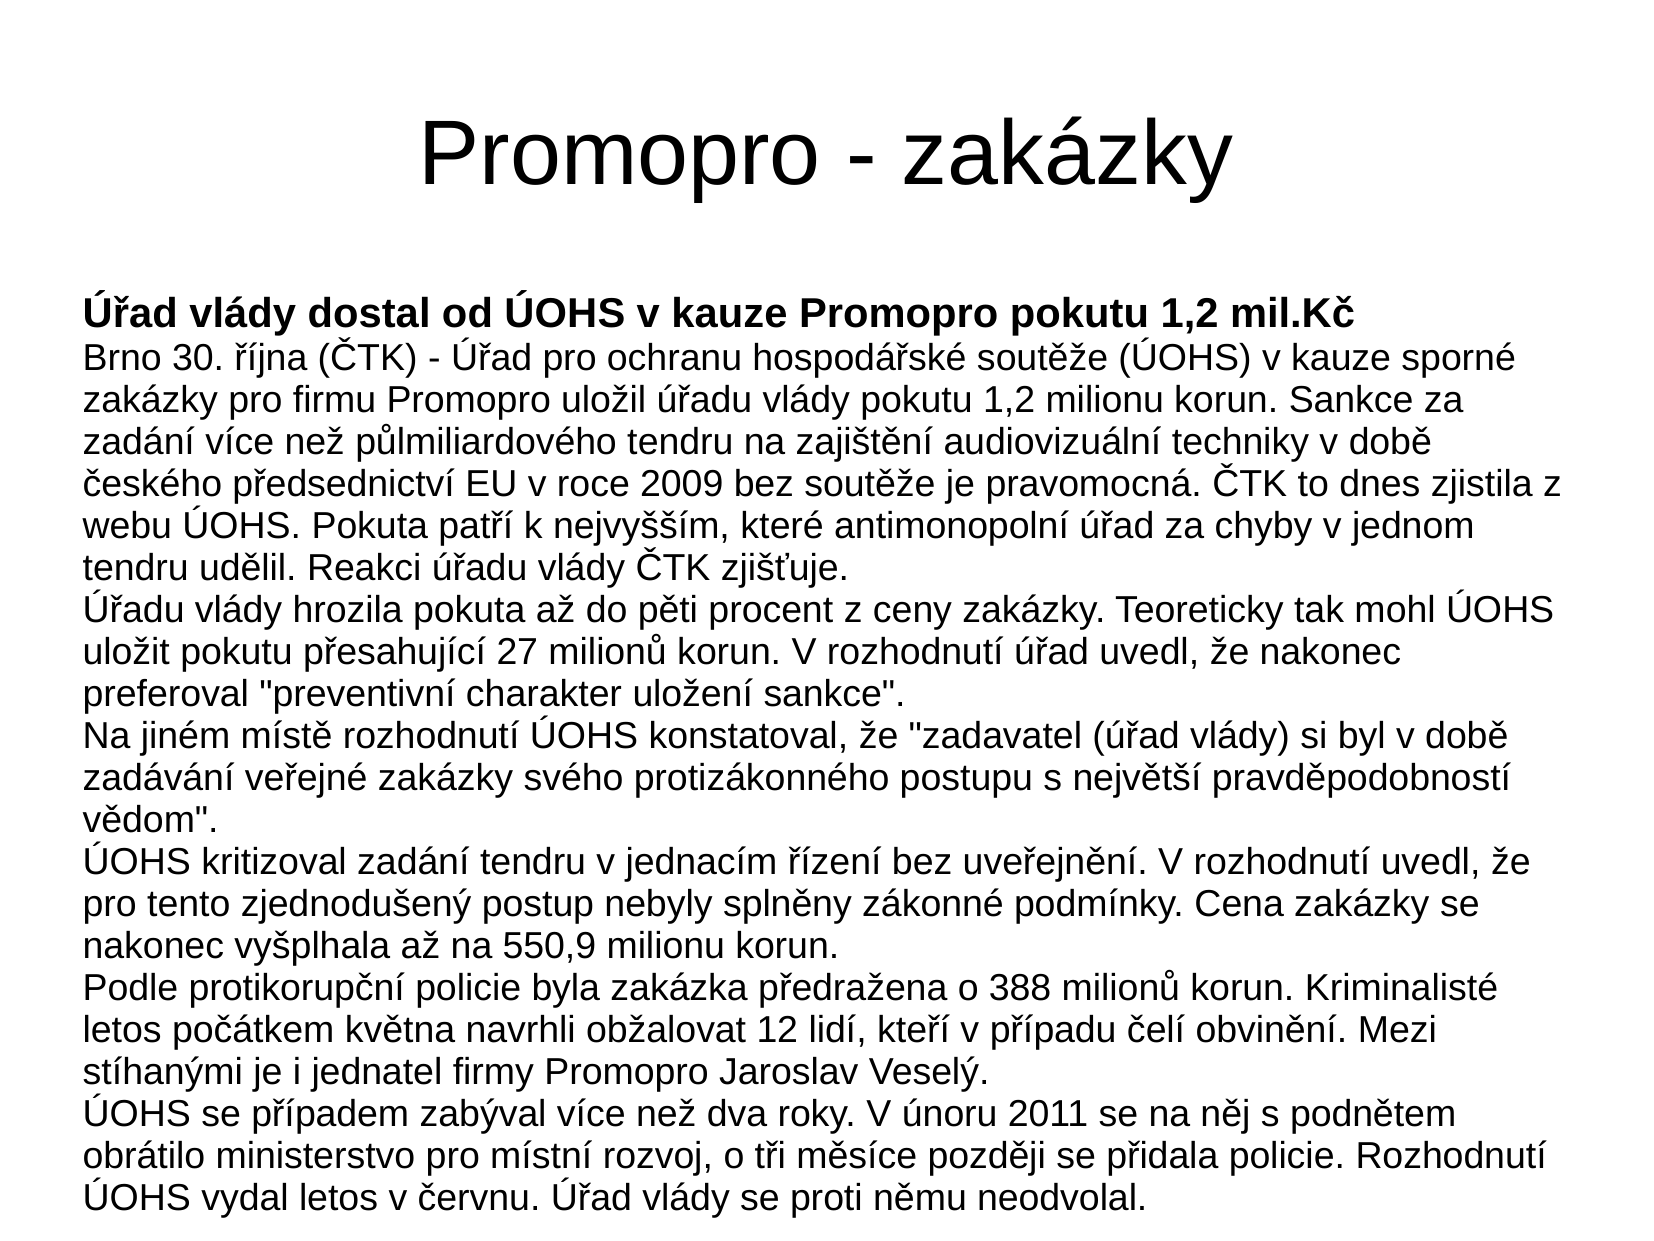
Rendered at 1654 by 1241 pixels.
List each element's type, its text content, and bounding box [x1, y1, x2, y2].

title Promopro - zakázky [82, 49, 1571, 257]
list Úřad vlády dostal od ÚOHS v kauze Promopro pokutu 1,2 mil.Kč Brno 30. října (ČTK) - Úřad pro ochranu hospodářské soutěže (ÚOHS) v kauze sporné zakázky pro firmu Promopro uložil úřadu vlády pokutu 1,2 milionu korun. Sankce za zadání více než půlmiliardového tendru na zajištění audiovizuální techniky v době českého předsednictví EU v roce 2009 bez soutěže je pravomocná. ČTK to dnes zjistila z webu ÚOHS. Pokuta patří k nejvyšším, které antimonopolní úřad za chyby v jednom tendru udělil. Reakci úřadu vlády ČTK zjišťuje. Úřadu vlády hrozila pokuta až do pěti procent z ceny zakázky. Teoreticky tak mohl ÚOHS uložit pokutu přesahující 27 milionů korun. V rozhodnutí úřad uvedl, že nakonec preferoval "preventivní charakter uložení sankce". Na jiném místě rozhodnutí ÚOHS konstatoval, že "zadavatel (úřad vlády) si byl v době zadávání veřejné zakázky svého protizákonného postupu s největší pravděpodobností vědom". ÚOHS kritizoval zadání tendru v jednacím řízení bez uveřejnění. V rozhodnutí uvedl, že pro tento zjednodušený postup nebyly splněny zákonné podmínky. Cena zakázky se nakonec vyšplhala až na 550,9 milionu korun. Podle protikorupční policie byla zakázka předražena o 388 milionů korun. Kriminalisté letos počátkem května navrhli obžalovat 12 lidí, kteří v případu čelí obvinění. Mezi stíhanými je i jednatel firmy Promopro Jaroslav Veselý. ÚOHS se případem zabýval více než dva roky. V únoru 2011 se na něj s podnětem obrátilo ministerstvo pro místní rozvoj, o tři měsíce později se přidala policie. Rozhodnutí ÚOHS vydal letos v červnu. Úřad vlády se proti němu neodvolal. [82, 290, 1571, 1221]
